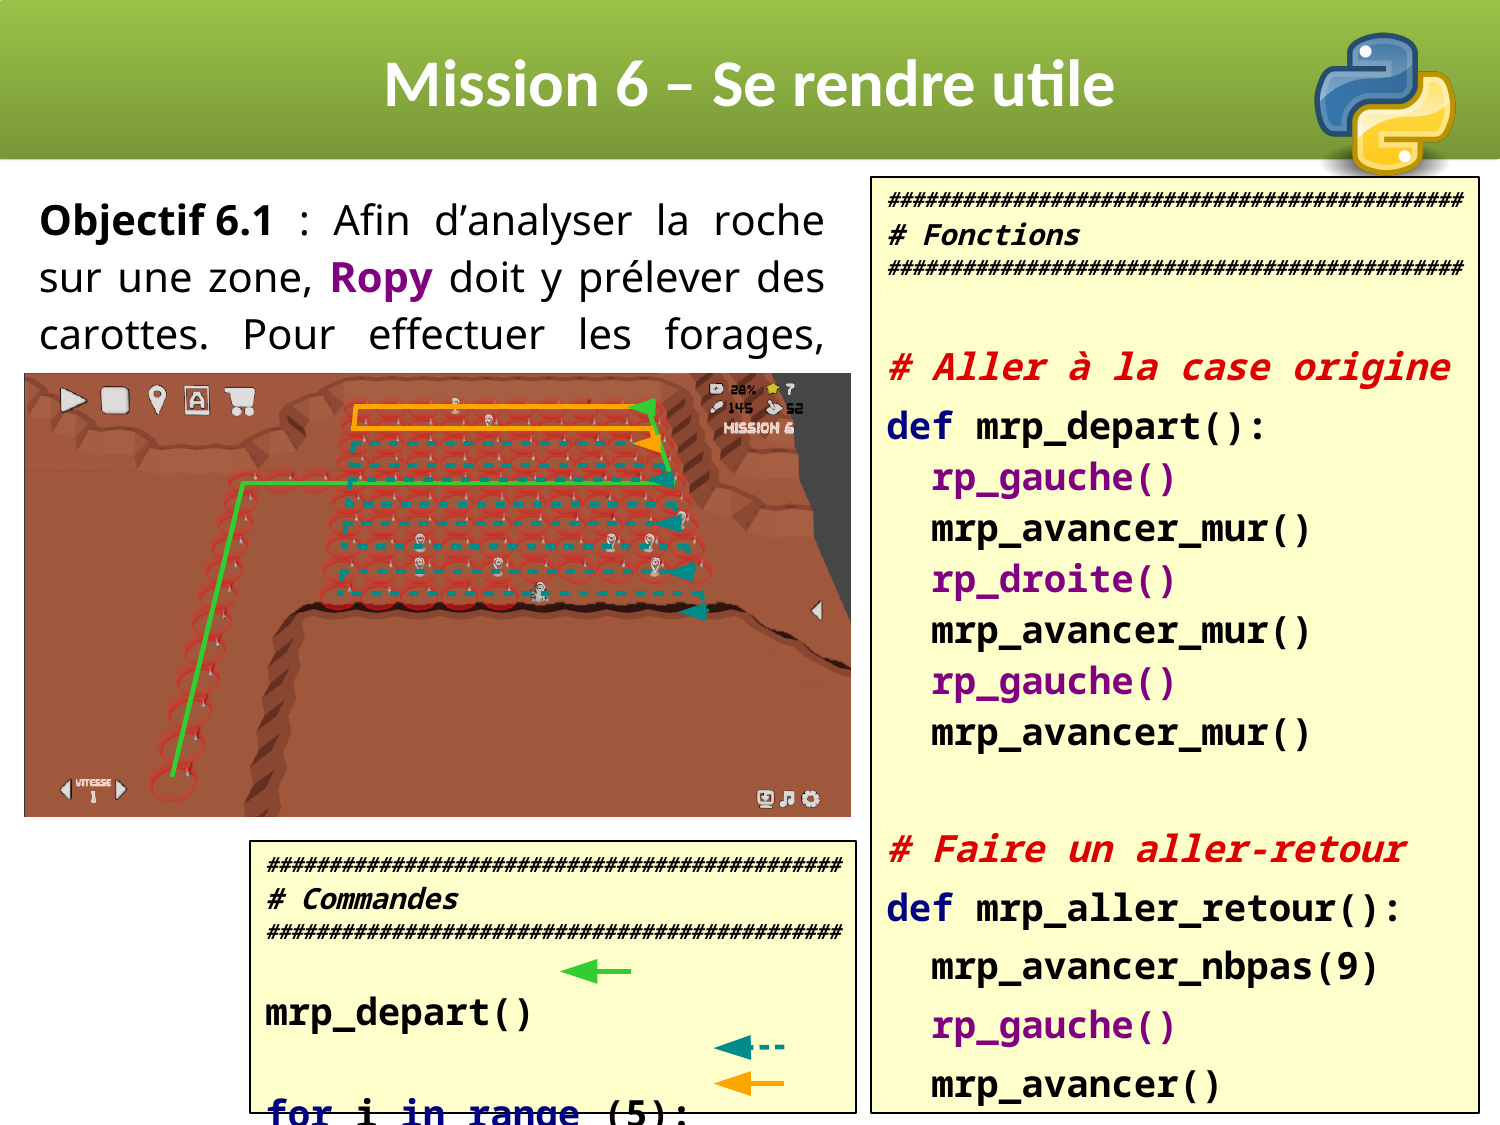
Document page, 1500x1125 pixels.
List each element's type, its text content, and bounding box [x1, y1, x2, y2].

picture [1305, 29, 1465, 177]
text_box Mission 6 – Se rendre utile [0, 0, 1500, 159]
text_box ############################################## # Fonctions ############################################## # Aller à la case origine def mrp_depart(): rp_gauche() mrp_avancer_mur() rp_droite() mrp_avancer_mur() rp_gauche() mrp_avancer_mur() # Faire un aller-retour def mrp_aller_retour(): mrp_avancer_nbpas(9) rp_gauche() mrp_avancer() rp_gauche() mrp_avancer_nbpas(9) rp_droite() mrp_avancer() rp_droite() [870, 177, 1480, 1114]
picture [24, 373, 851, 817]
text_box ############################################## # Commandes ############################################## mrp_depart() for i in range (5): mrp_aller_retour() [249, 841, 856, 1114]
text_box Objectif 6.1 : Afin d’analyser la roche sur une zone, Ropy doit y prélever des carottes. Pour effectuer les forages, Ropy doit passer sur toutes les cases. [24, 183, 841, 373]
